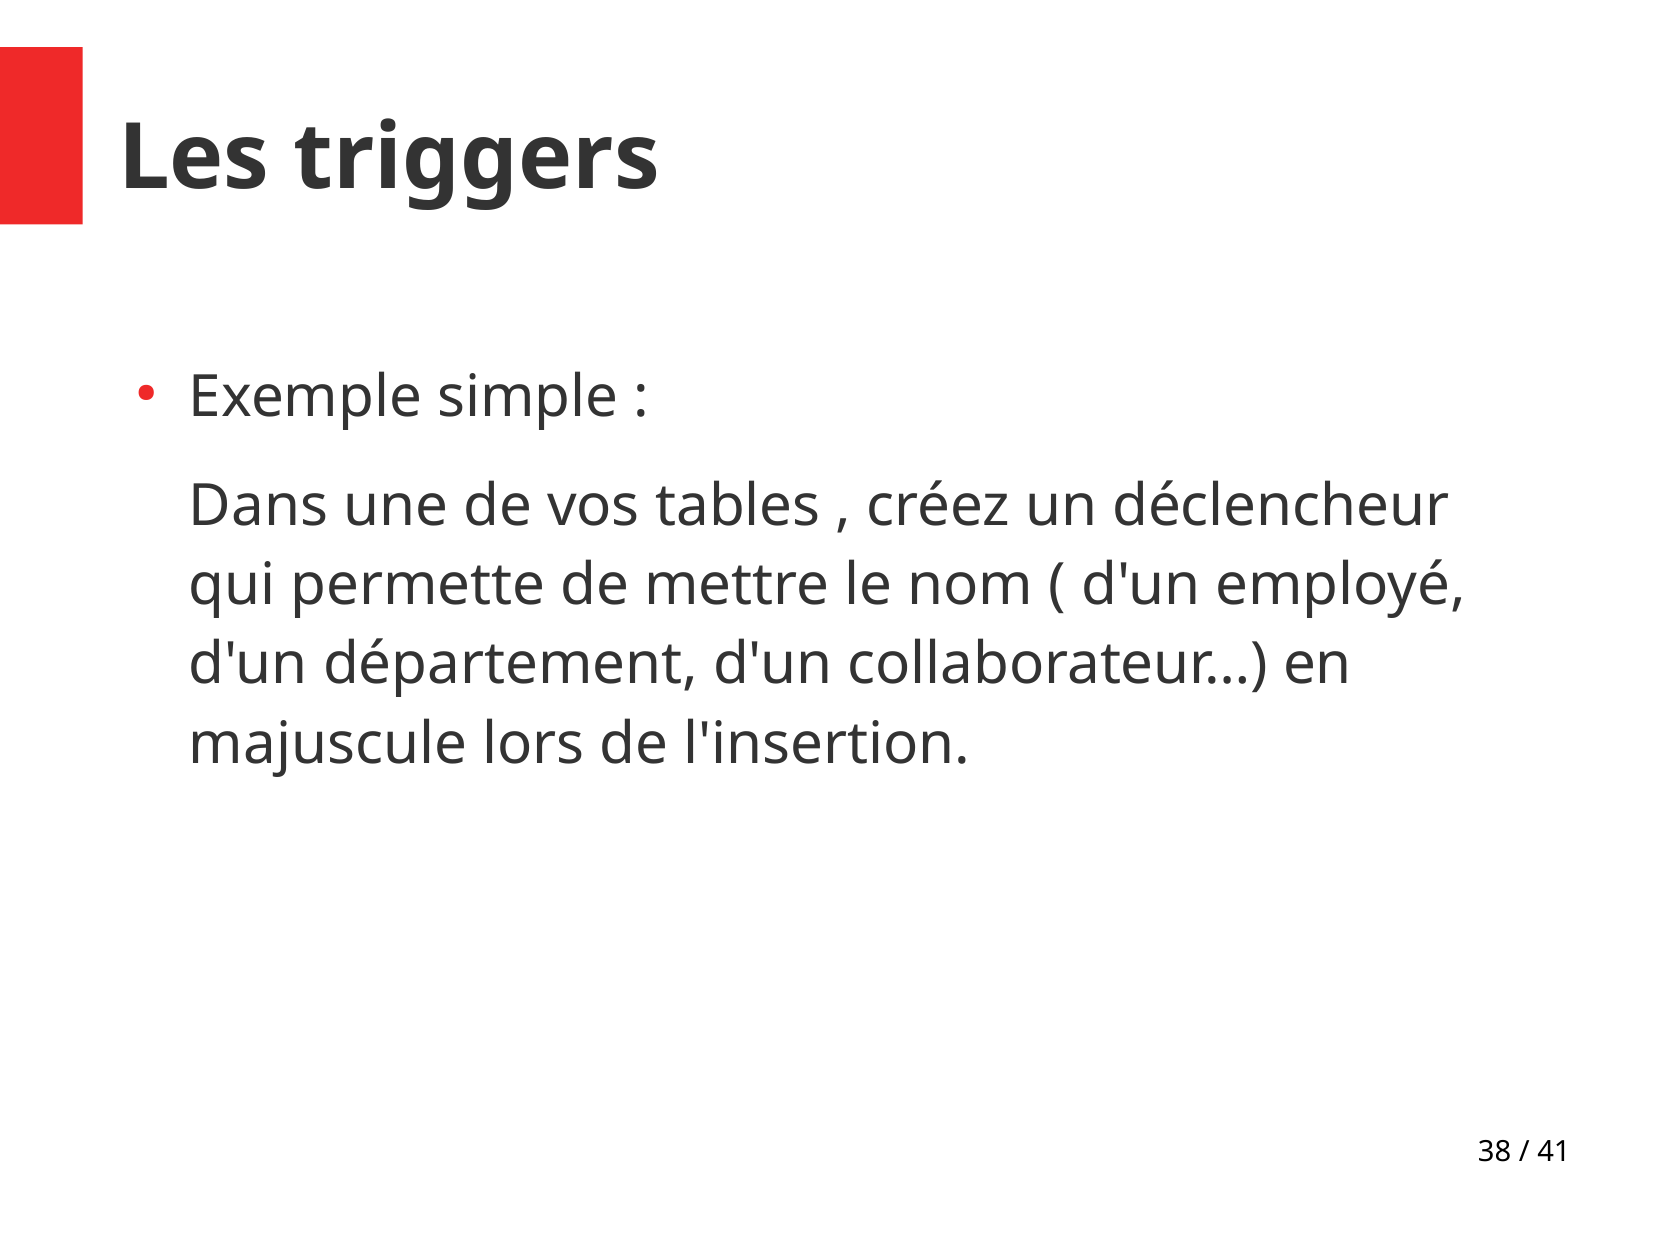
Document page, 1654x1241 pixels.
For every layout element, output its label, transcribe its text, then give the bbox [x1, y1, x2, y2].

title Les triggers [118, 49, 1571, 257]
list Exemple simple : Dans une de vos tables , créez un déclencheur qui permette de mettre le nom ( d'un employé, d'un département, d'un collaborateur…) en majuscule lors de l'insertion. [118, 354, 1536, 1074]
